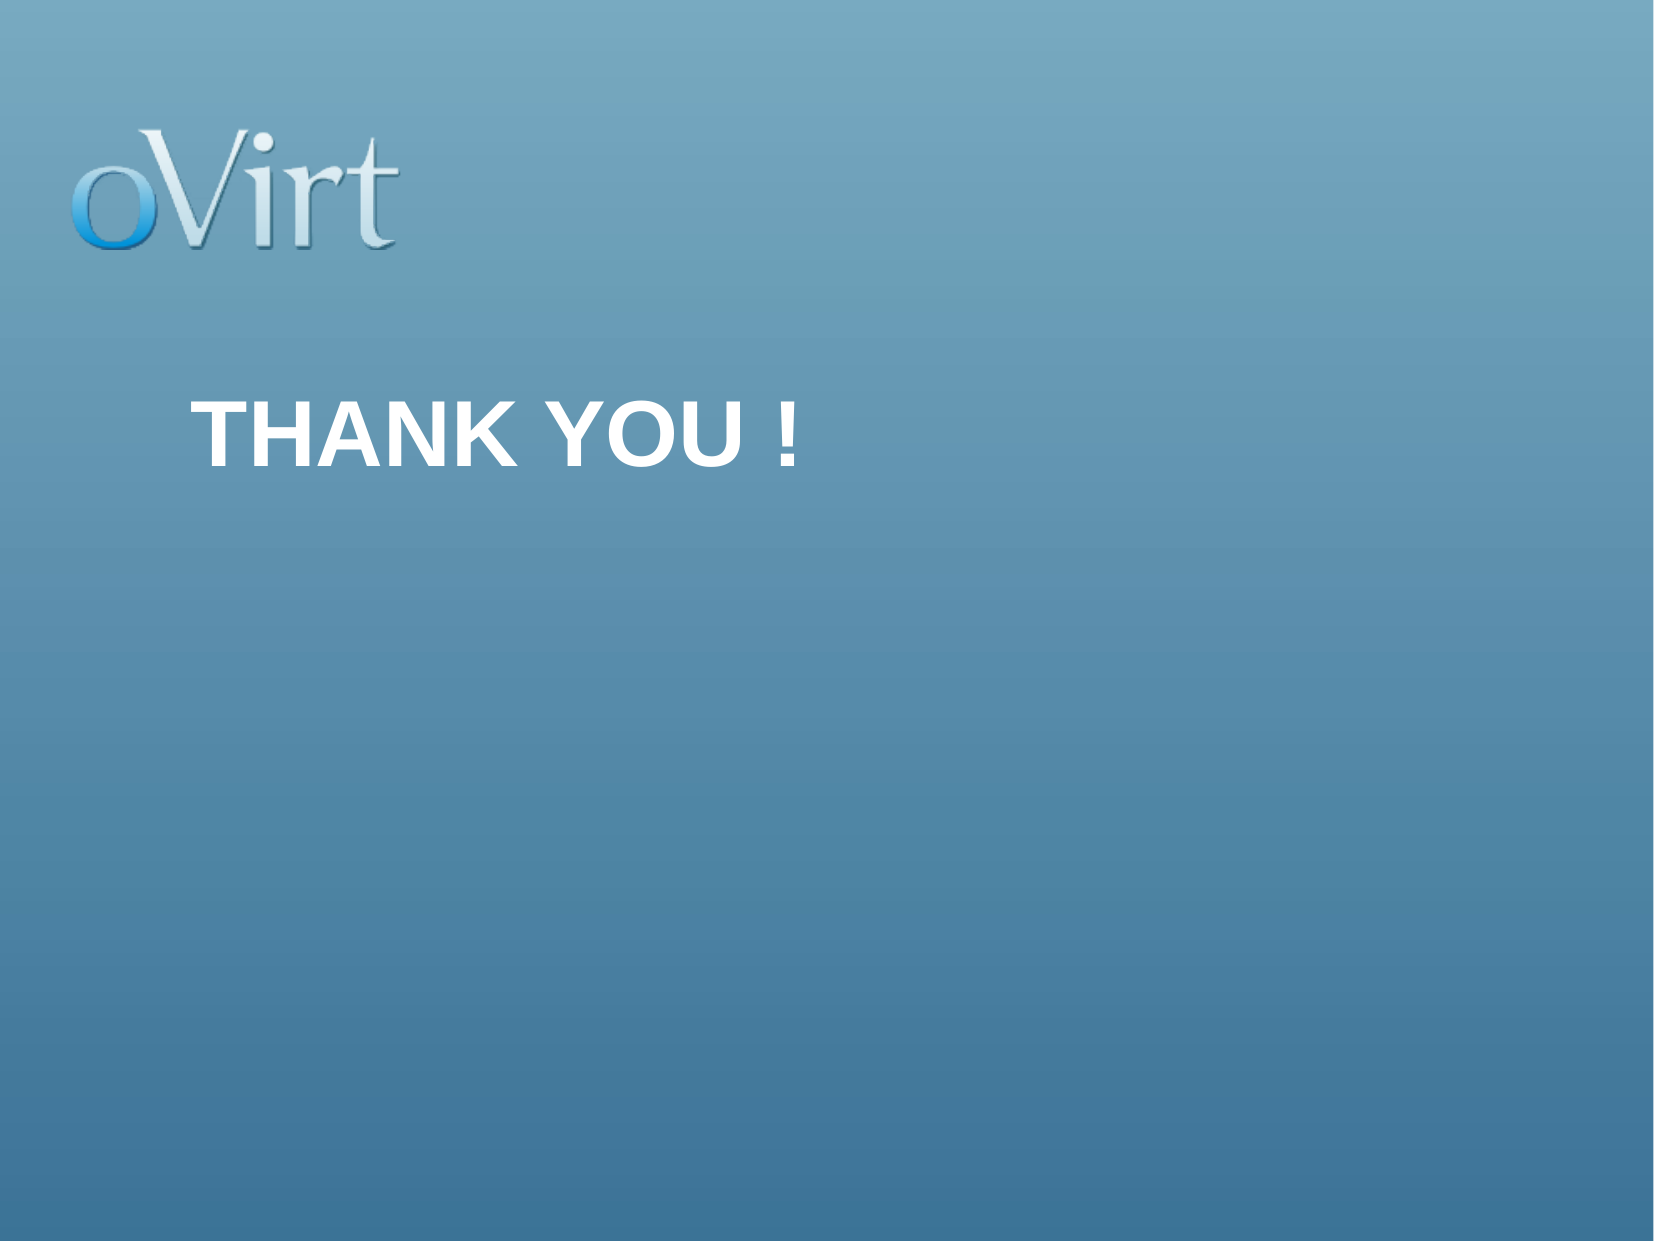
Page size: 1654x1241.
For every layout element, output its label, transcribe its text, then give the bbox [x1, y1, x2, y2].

text_box THANK YOU ! [175, 374, 1549, 510]
picture [0, 0, 1654, 1241]
